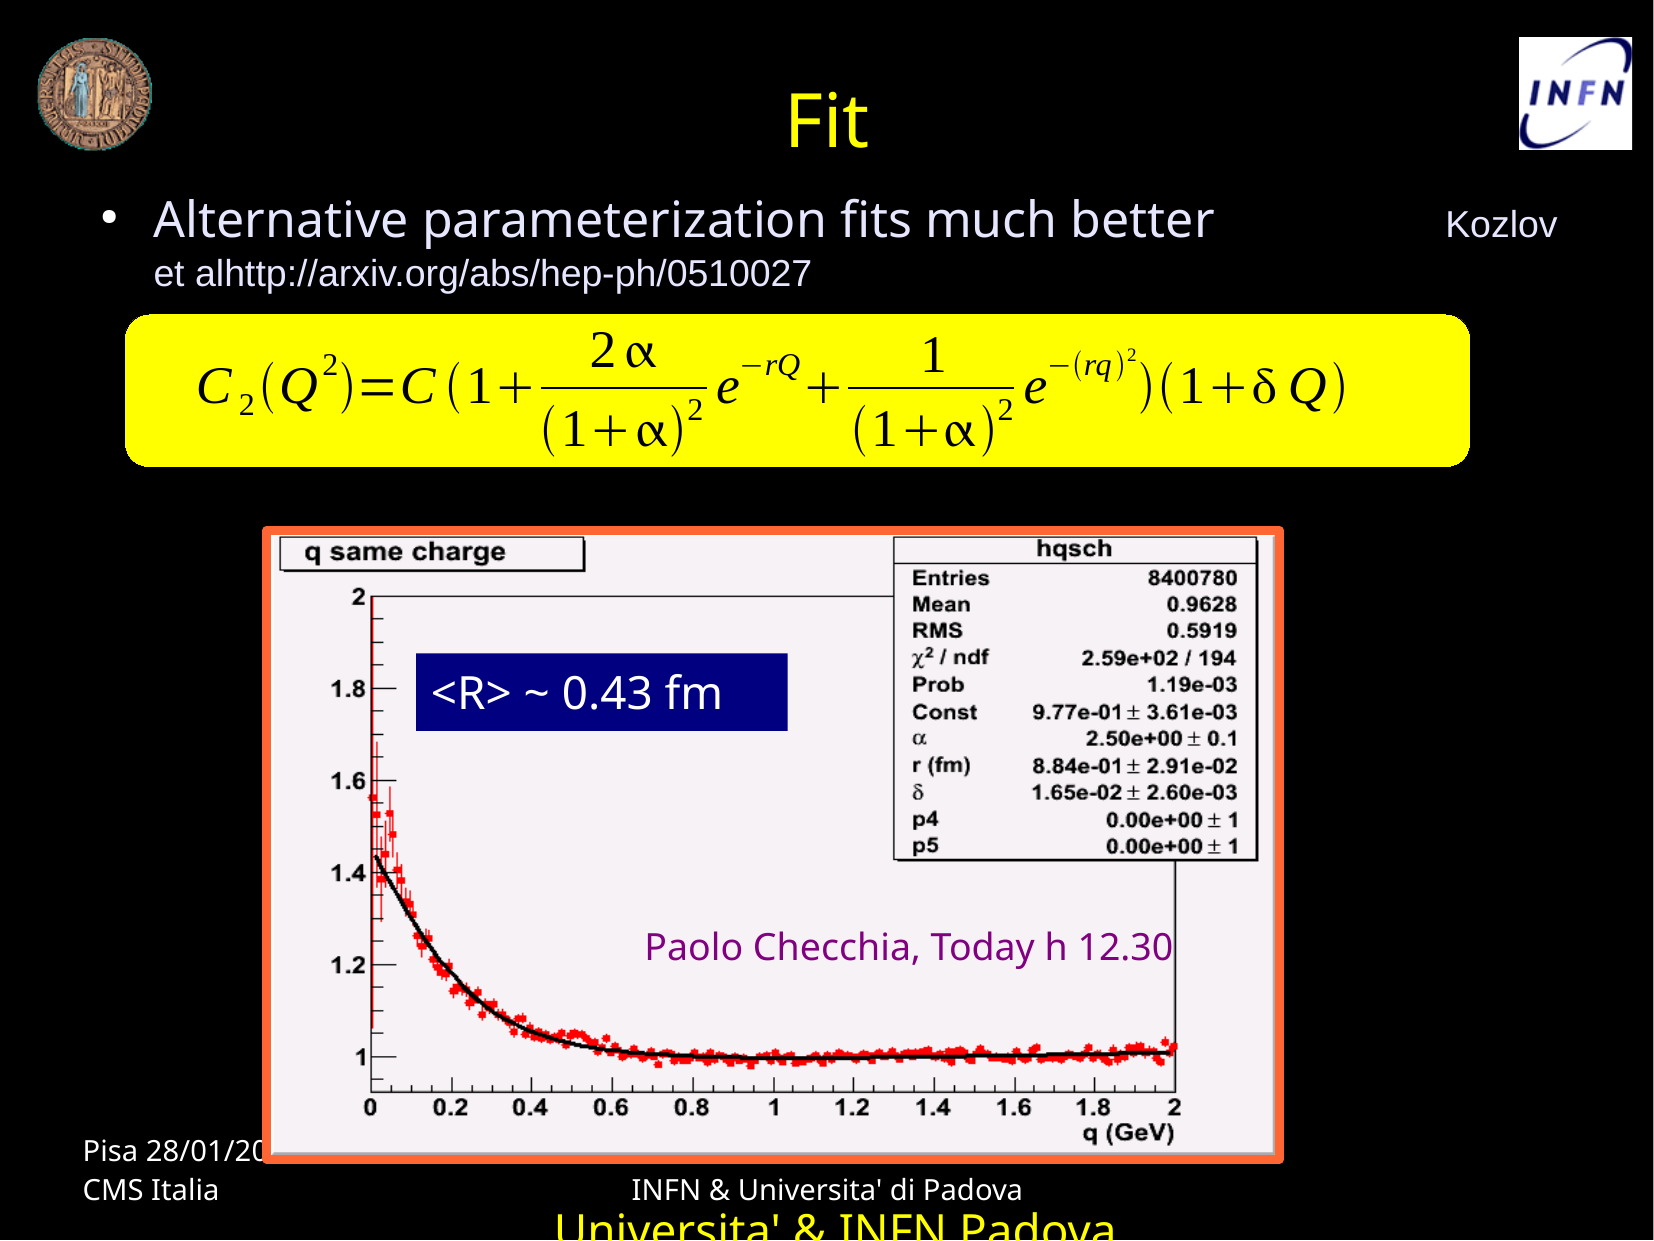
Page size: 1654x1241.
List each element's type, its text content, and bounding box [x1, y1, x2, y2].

text_box <R> ~ 0.43 fm [416, 653, 788, 723]
picture [271, 535, 1276, 1155]
text_box Paolo Checchia, Today h 12.30 [629, 912, 1160, 976]
list Alternative parameterization fits much better Kozlov et alhttp://arxiv.org/abs/hep-ph/0510027 [82, 183, 1571, 280]
text_box [124, 313, 1471, 468]
title Fit [82, 49, 1571, 183]
picture [37, 37, 152, 152]
picture [1519, 37, 1633, 150]
chart [184, 318, 1361, 463]
